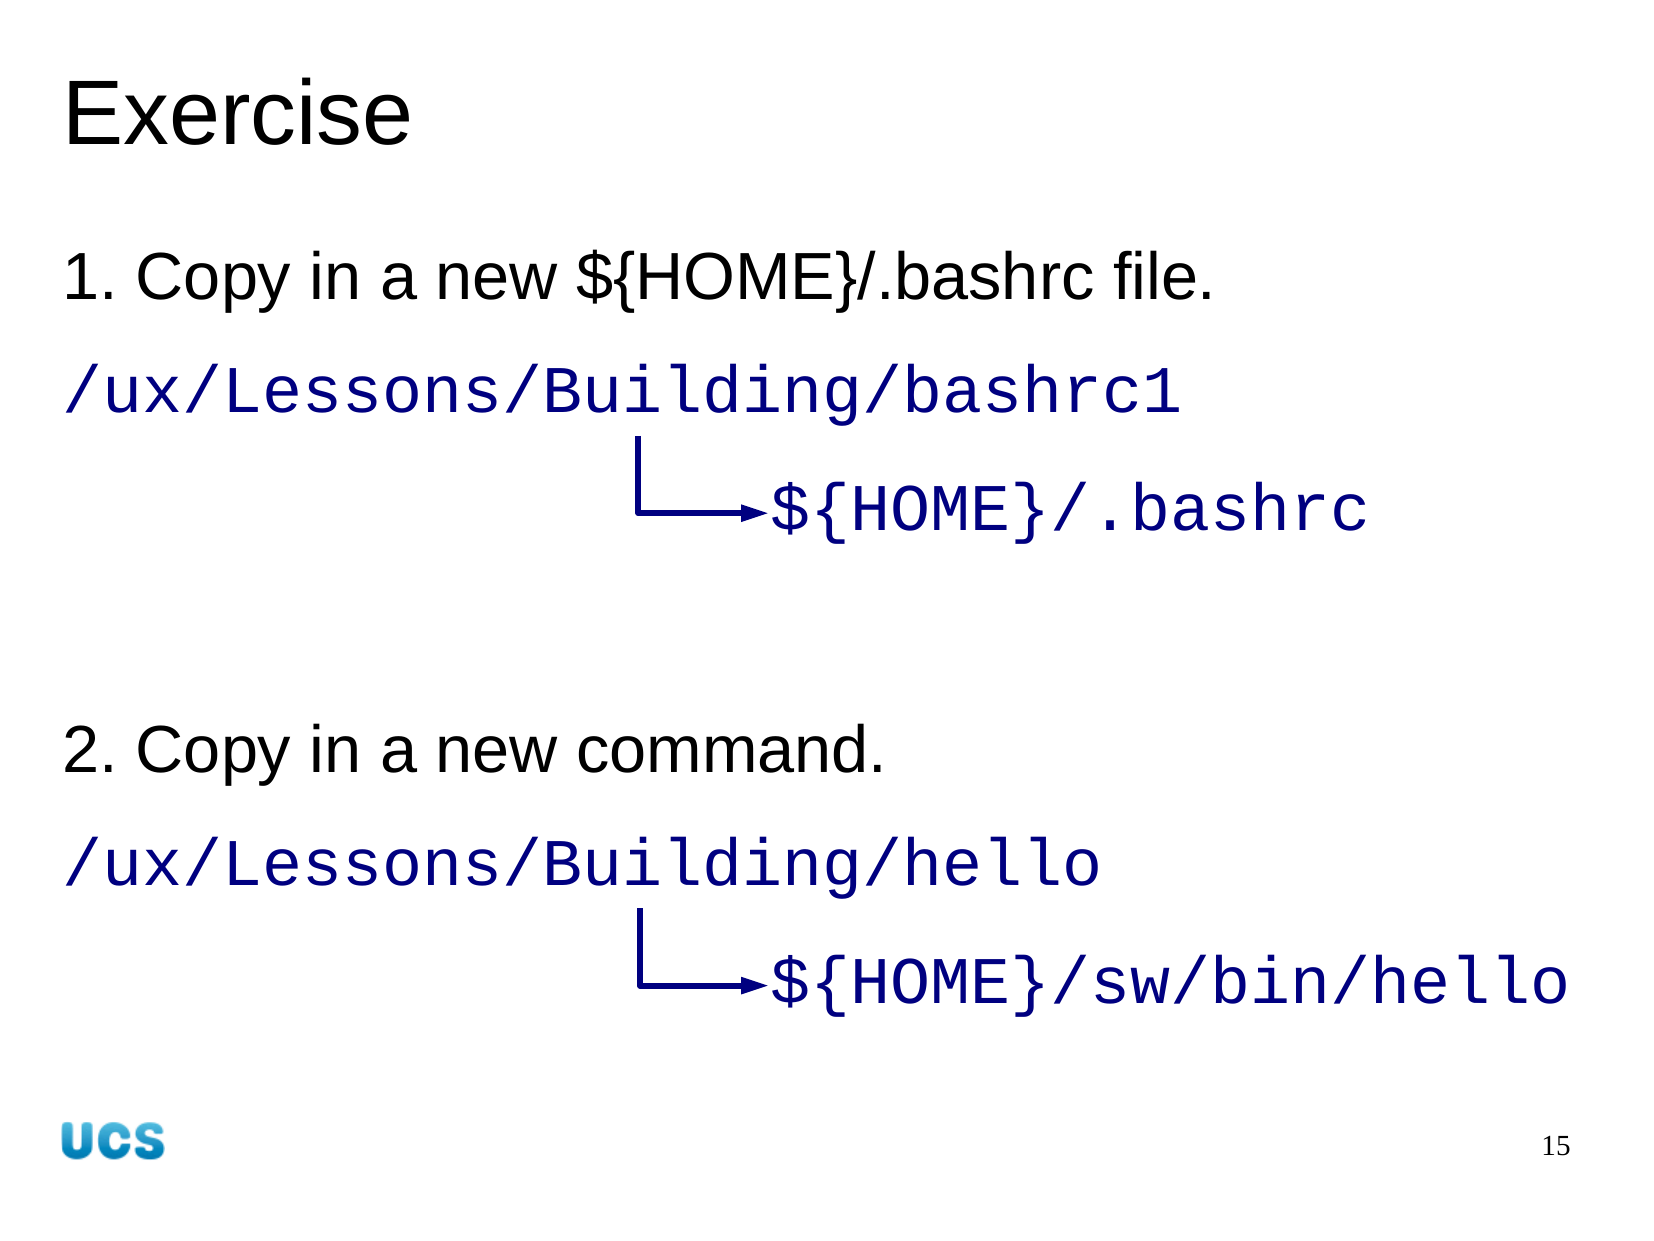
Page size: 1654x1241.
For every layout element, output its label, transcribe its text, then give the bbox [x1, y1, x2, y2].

text_box 2. Copy in a new command. [59, 708, 894, 790]
text_box Exercise [59, 59, 418, 168]
text_box ${HOME}/.bashrc [767, 472, 1374, 554]
picture [61, 1121, 165, 1161]
text_box /ux/Lessons/Building/hello [59, 826, 1221, 909]
text_box /ux/Lessons/Building/bashrc1 [59, 354, 1218, 436]
text_box ${HOME}/sw/bin/hello [767, 944, 1574, 1027]
text_box 1. Copy in a new ${HOME}/.bashrc file. [59, 236, 1224, 317]
